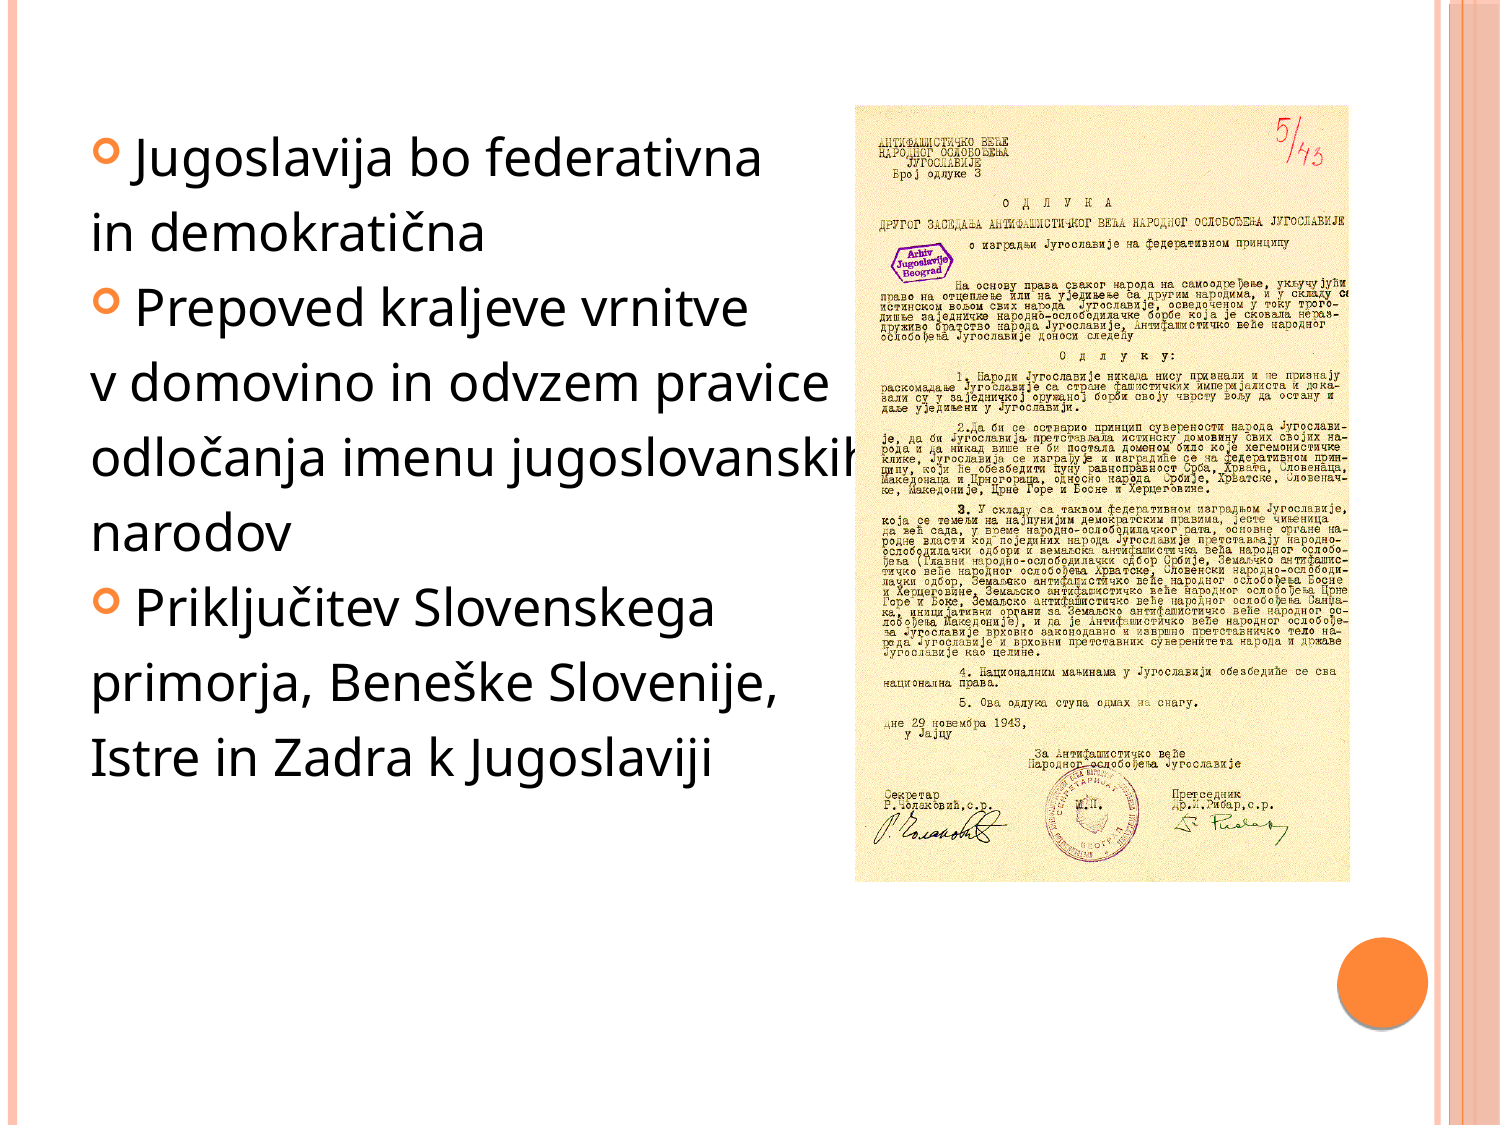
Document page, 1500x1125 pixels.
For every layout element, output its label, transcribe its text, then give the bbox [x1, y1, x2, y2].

list Jugoslavija bo federativna in demokratična Prepoved kraljeve vrnitve v domovino in odvzem pravice odločanja imenu jugoslovanskih narodov Priključitev Slovenskega primorja, Beneške Slovenije, Istre in Zadra k Jugoslaviji [75, 117, 1425, 1005]
picture [855, 105, 1352, 882]
